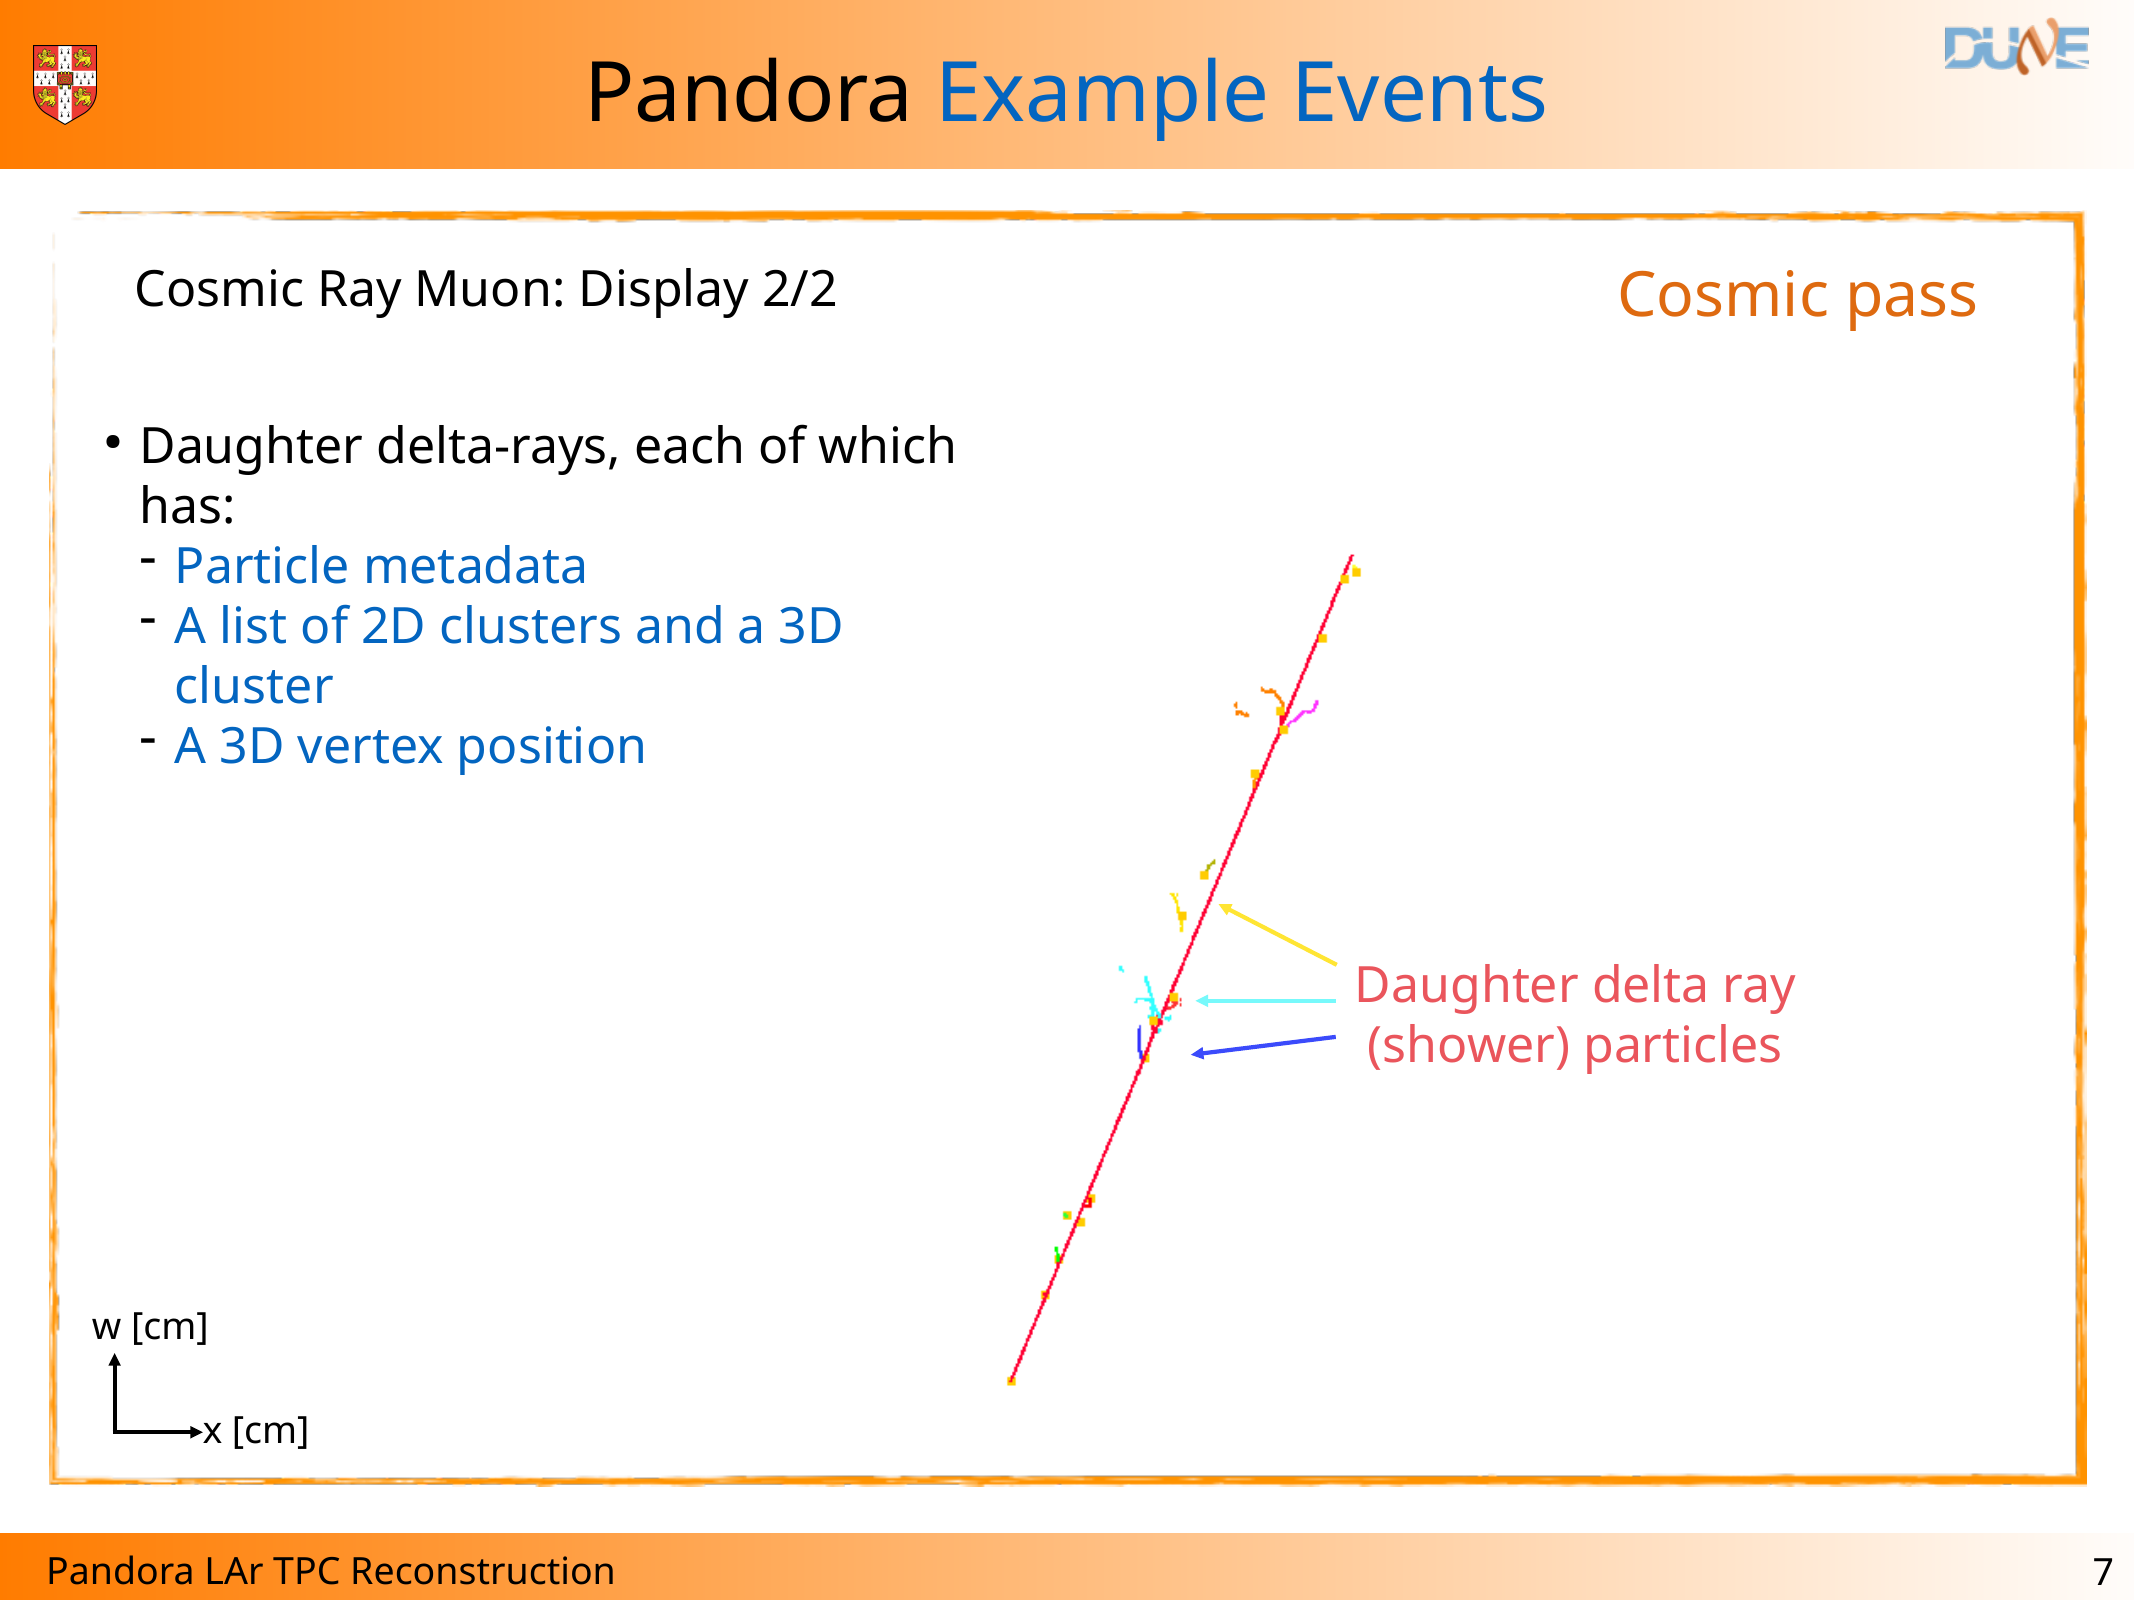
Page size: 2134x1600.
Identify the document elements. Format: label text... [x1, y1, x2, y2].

text_box w [cm] [433, 1533, 438, 1600]
text_box Cosmic Ray Muon: Display 2/2 [98, 248, 874, 325]
text_box <number> [942, 1533, 949, 1600]
text_box Daughter delta-rays, each of which has: Particle metadata A list of 2D clusters and a 3D cluster A 3D vertex position [95, 367, 985, 820]
text_box x [cm] [194, 1397, 332, 1459]
text_box Pandora Example Events [208, 27, 1925, 150]
picture [1944, 17, 2090, 76]
text_box Daughter delta ray (shower) particles [1314, 943, 1837, 1081]
text_box w [cm] [83, 1293, 230, 1355]
text_box Cosmic pass [1595, 246, 2002, 338]
picture [33, 45, 97, 125]
picture [49, 210, 2087, 1487]
text_box <number> [2084, 1539, 2122, 1600]
text_box <number> [942, 0, 949, 27]
